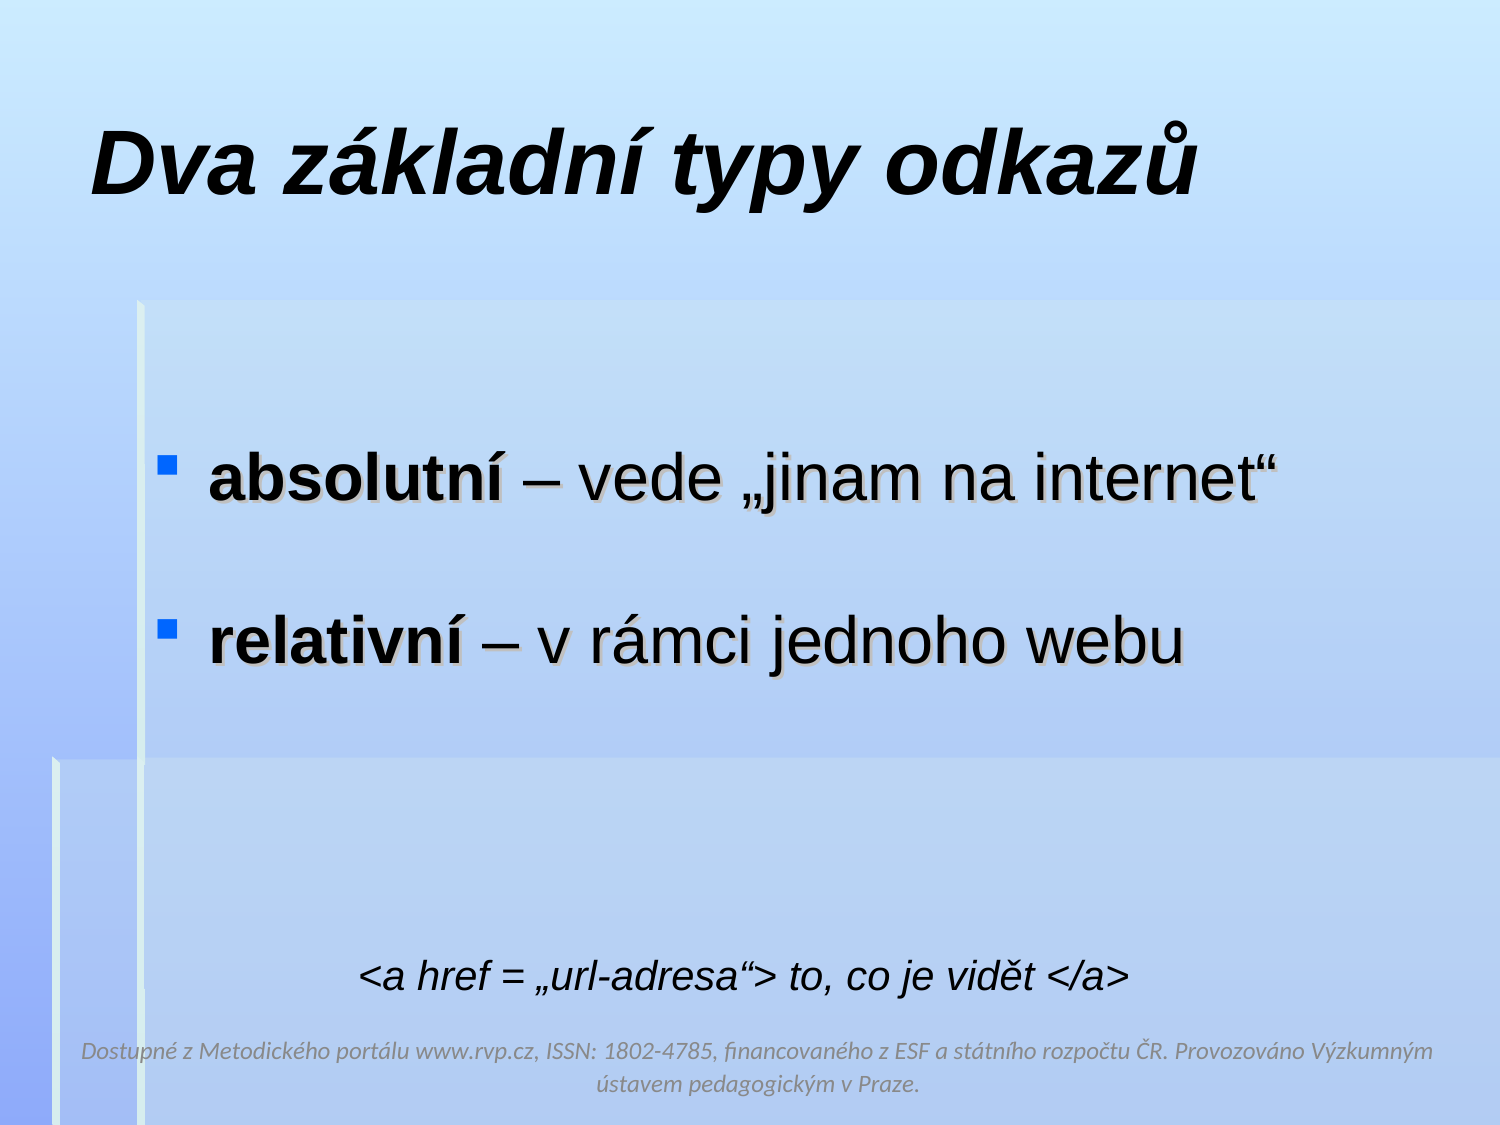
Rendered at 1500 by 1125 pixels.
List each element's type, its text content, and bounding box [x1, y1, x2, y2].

title Dva základní typy odkazů [75, 40, 1451, 276]
list absolutní – vede „jinam na internet“ relativní – v rámci jednoho webu [137, 426, 1451, 1001]
text_box Dostupné z Metodického portálu www.rvp.cz, ISSN: 1802-4785, financovaného z ESF a státního rozpočtu ČR. Provozováno Výzkumným ústavem pedagogickým v Praze. [64, 1023, 1453, 1095]
text_box <a href = „url-adresa“> to, co je vidět </a> [64, 940, 1424, 1007]
